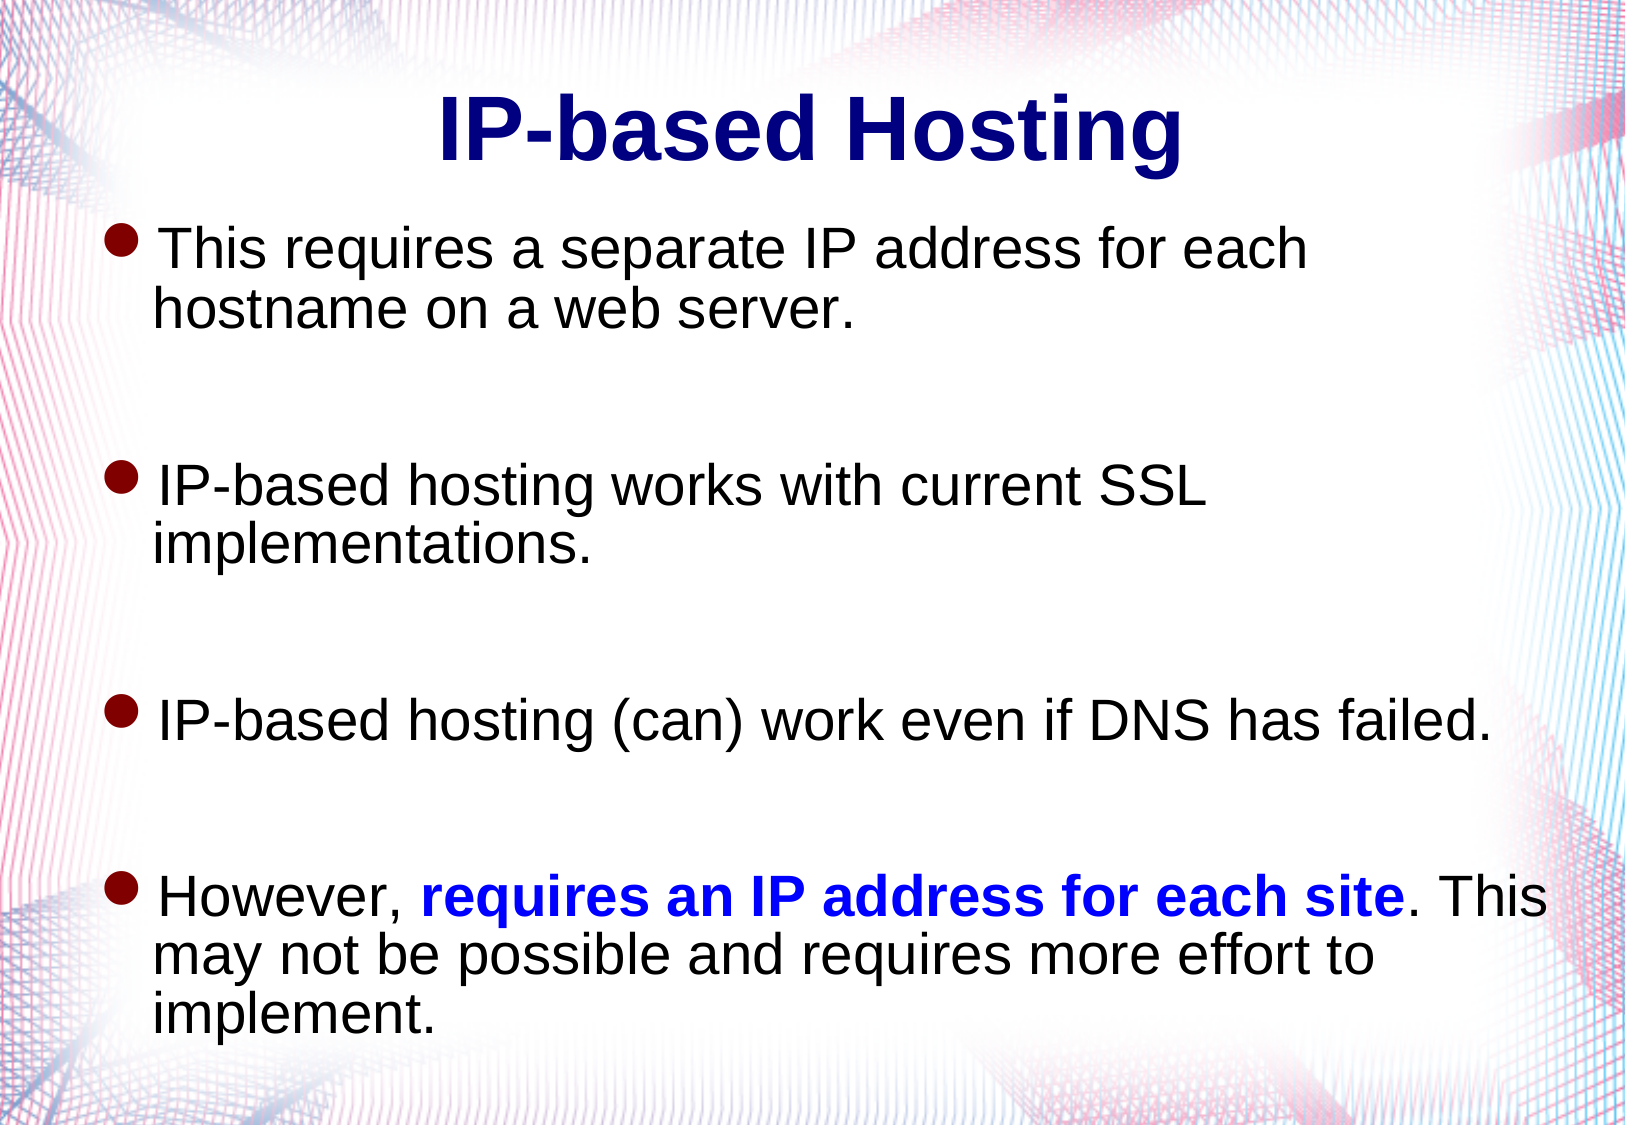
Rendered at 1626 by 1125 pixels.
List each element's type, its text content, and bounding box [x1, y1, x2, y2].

text_box IP-based Hosting [54, 44, 1571, 215]
text_box This requires a separate IP address for each hostname on a web server. IP-based hosting works with current SSL implementations. IP-based hosting (can) work even if DNS has failed. However, requires an IP address for each site. This may not be possible and requires more effort to implement. [81, 214, 1560, 1081]
picture [0, 0, 1626, 1125]
